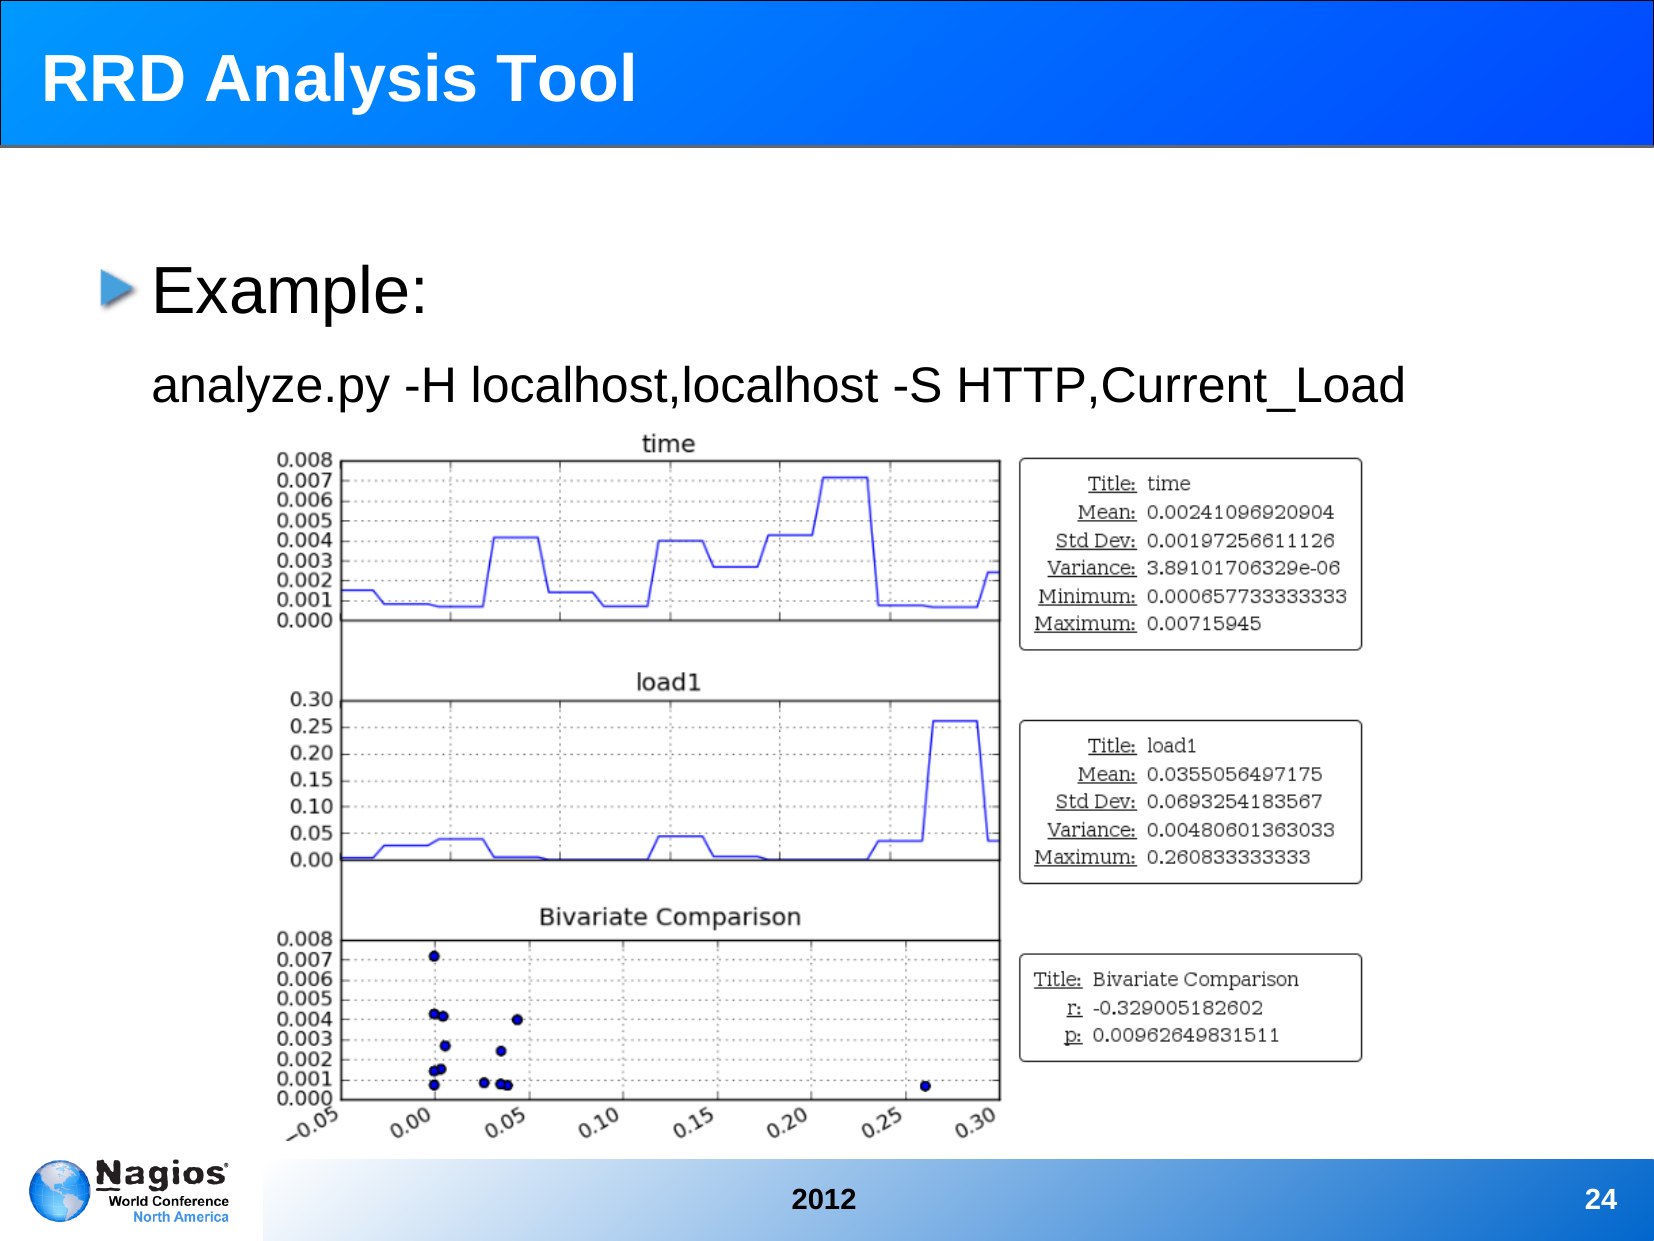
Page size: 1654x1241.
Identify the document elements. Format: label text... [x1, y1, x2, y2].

picture [272, 428, 1376, 1141]
list Example: analyze.py -H localhost,localhost -S HTTP,Current_Load [80, 253, 1569, 1072]
picture [29, 1159, 229, 1235]
title RRD Analysis Tool [41, 29, 1248, 127]
